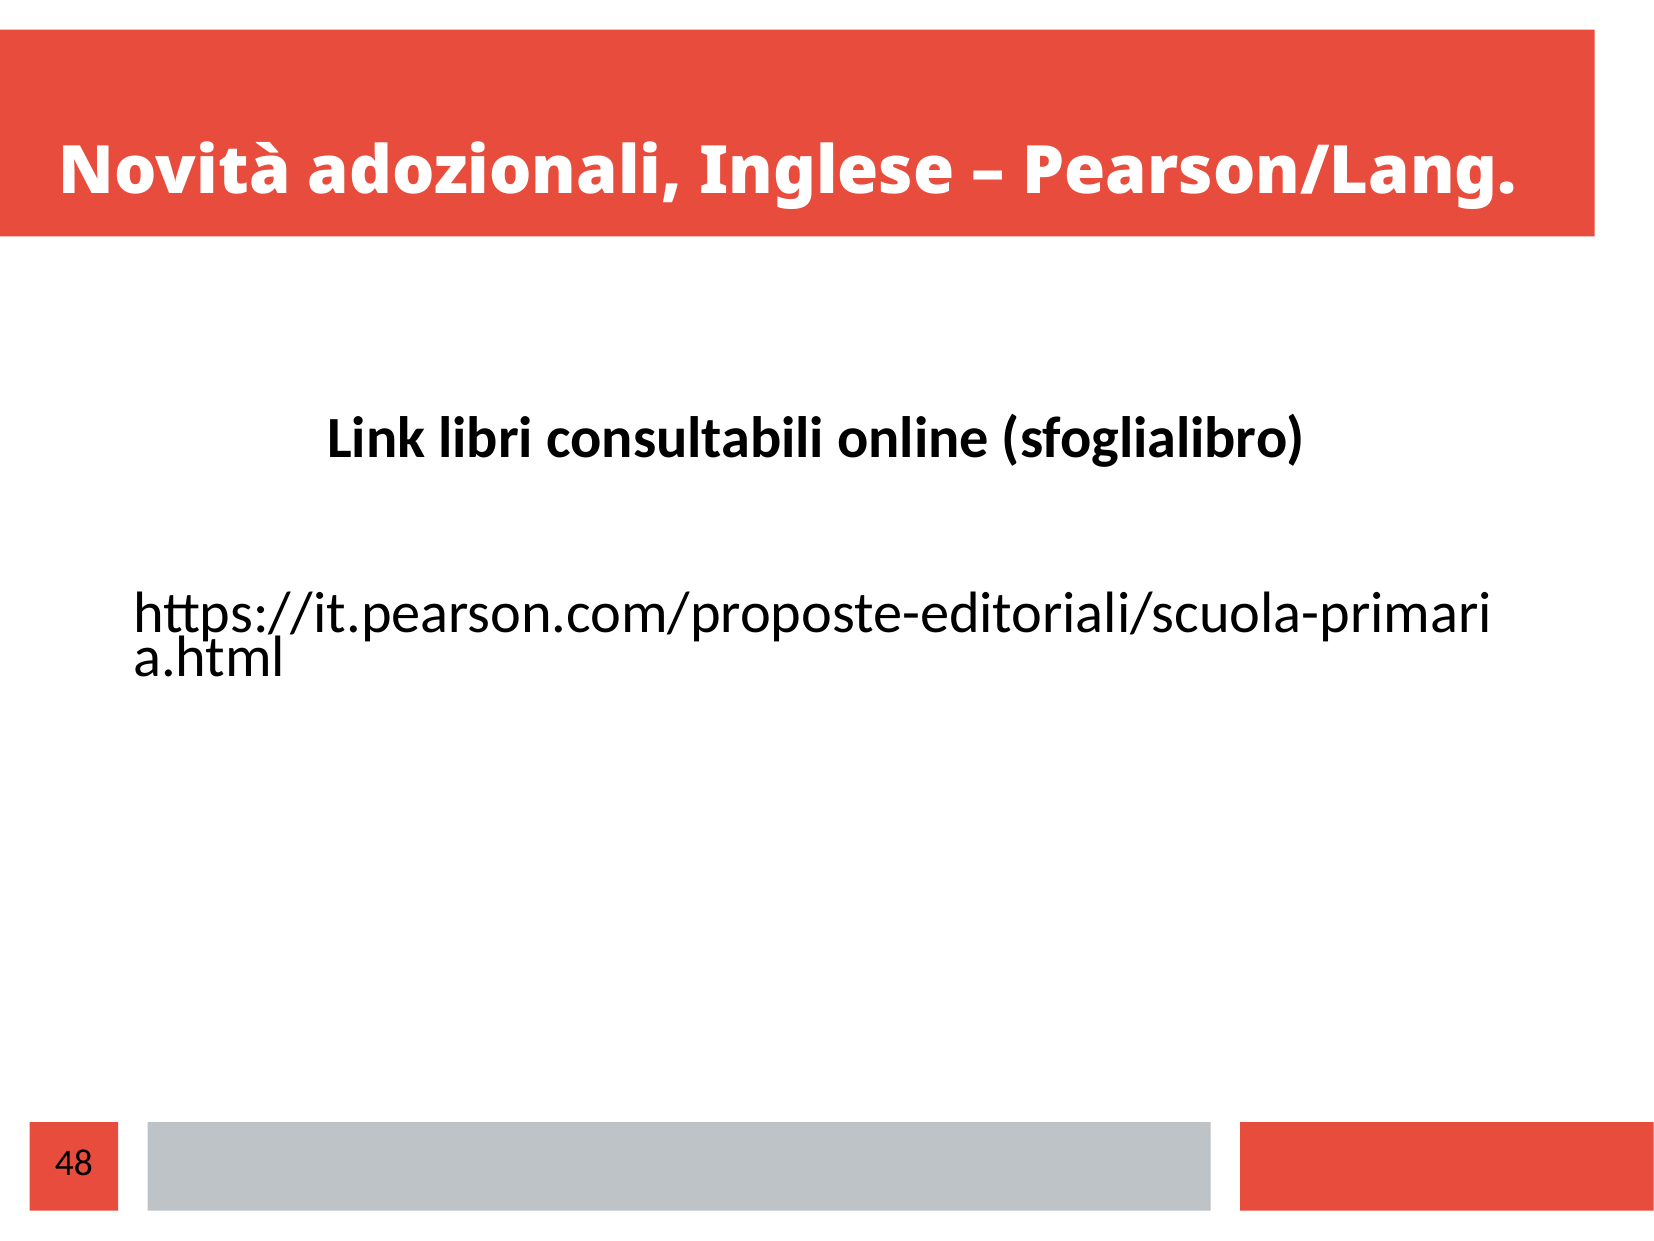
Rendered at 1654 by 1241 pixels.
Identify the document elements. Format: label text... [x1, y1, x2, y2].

text_box <numero> [29, 1122, 119, 1211]
text_box Link libri consultabili online (sfoglialibro) https://it.pearson.com/proposte-editoriali/scuola-primaria.html [118, 347, 1515, 1070]
title Novità adozionali, Inglese – Pearson/Lang. [59, 59, 1595, 207]
